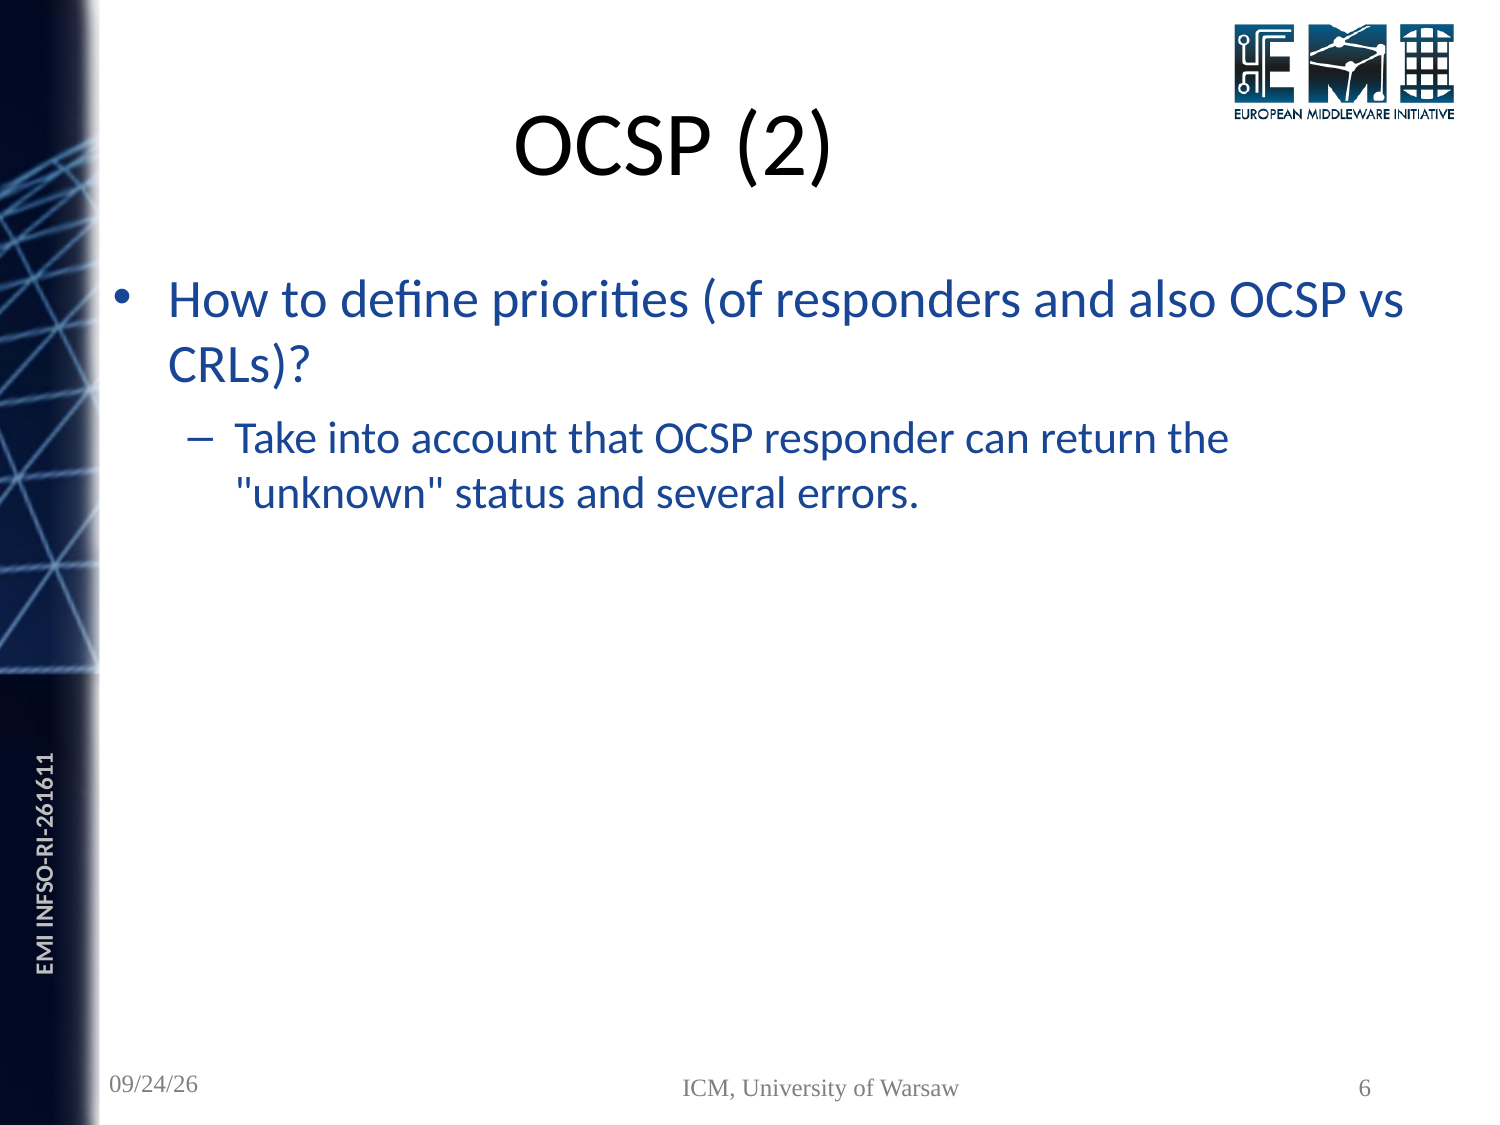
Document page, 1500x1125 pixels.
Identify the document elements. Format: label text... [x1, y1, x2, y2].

picture [1185, 8, 1500, 140]
picture [0, 0, 111, 1125]
list How to define priorities (of responders and also OCSP vs CRLs)? Take into account that OCSP responder can return the "unknown" status and several errors. [112, 263, 1425, 1006]
title OCSP (2) [112, 44, 1238, 233]
